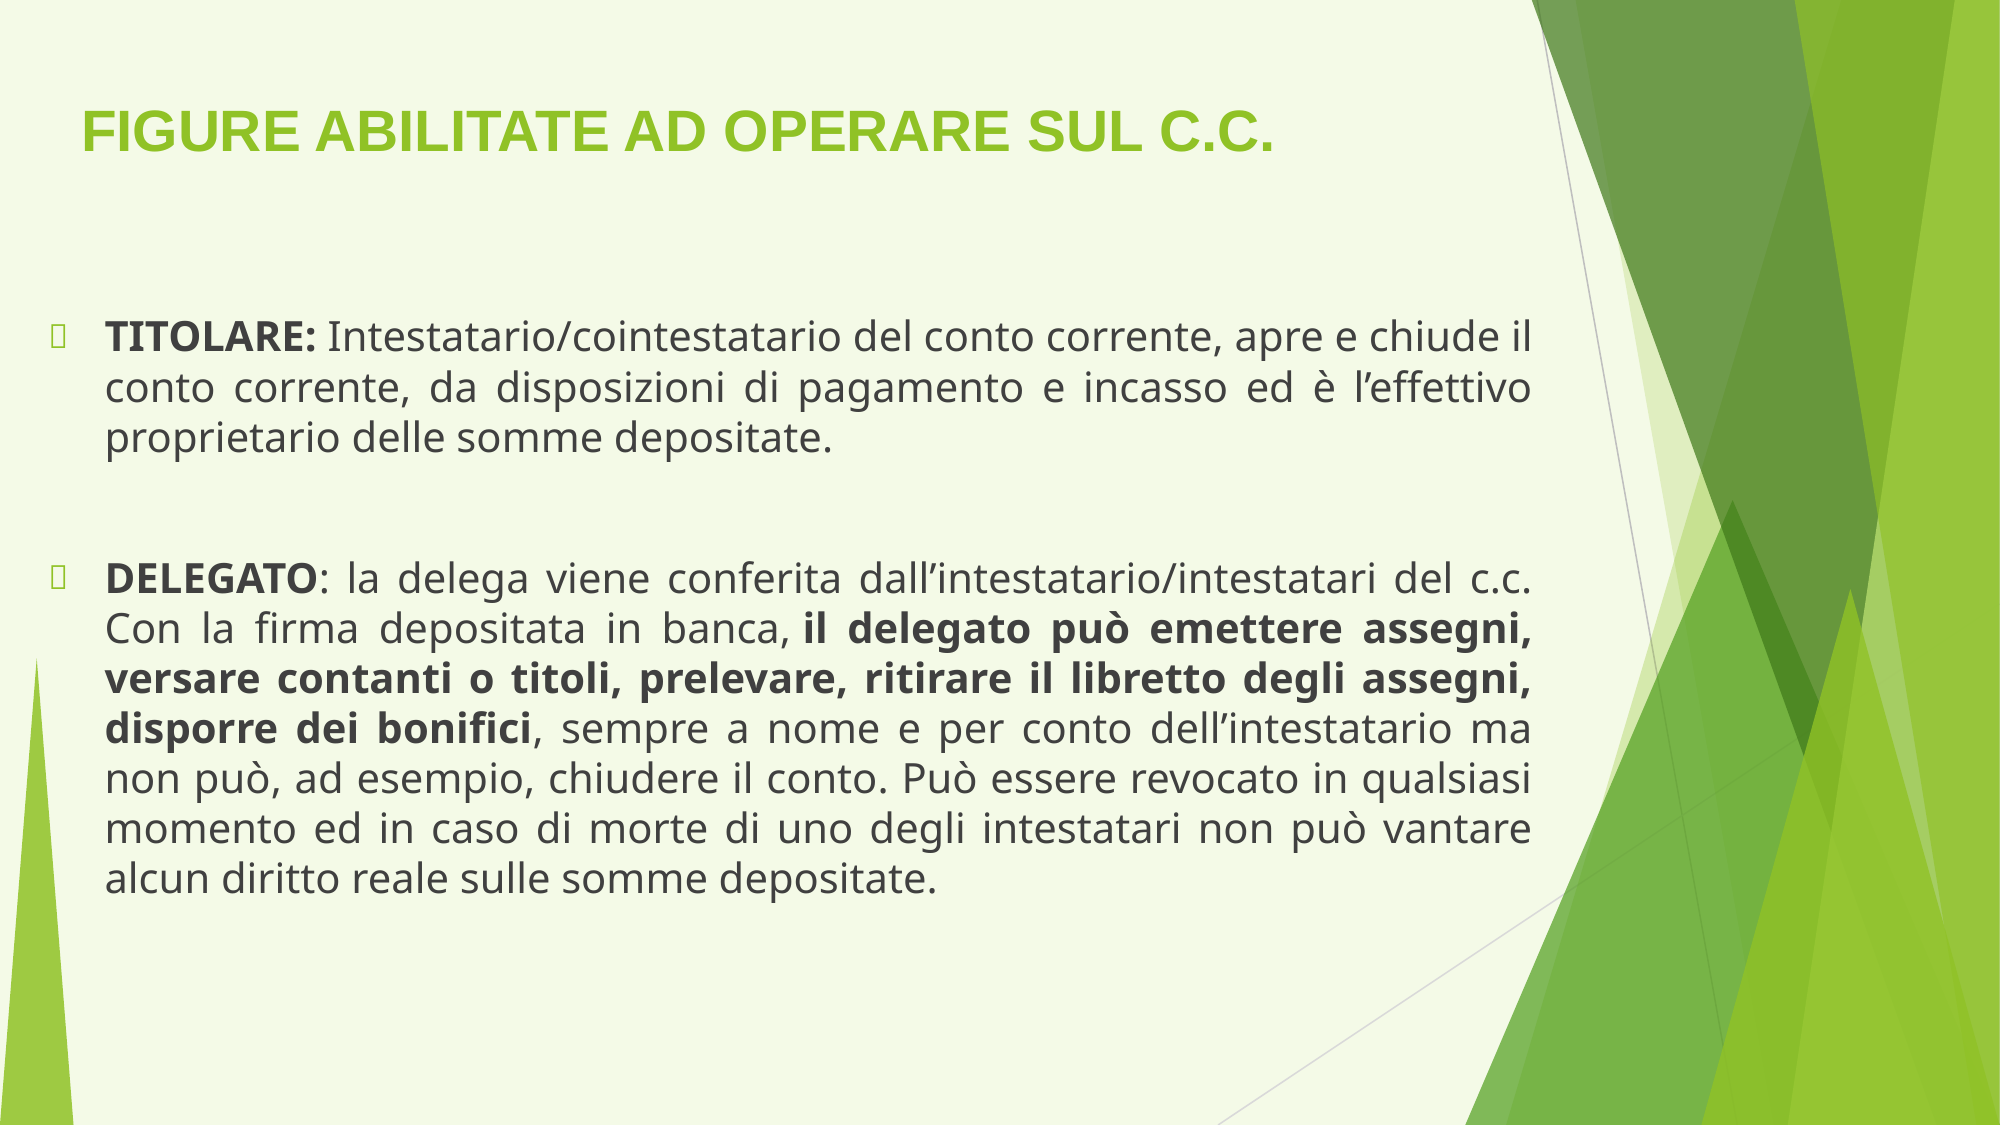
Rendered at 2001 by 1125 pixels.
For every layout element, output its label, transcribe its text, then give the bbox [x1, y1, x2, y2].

title FIGURE ABILITATE AD OPERARE SUL C.C. [66, 86, 1477, 302]
list TITOLARE: Intestatario/cointestatario del conto corrente, apre e chiude il conto corrente, da disposizioni di pagamento e incasso ed è l’effettivo proprietario delle somme depositate. DELEGATO: la delega viene conferita dall’intestatario/intestatari del c.c. Con la firma depositata in banca, il delegato può emettere assegni, versare contanti o titoli, prelevare, ritirare il libretto degli assegni, disporre dei bonifici, sempre a nome e per conto dell’intestatario ma non può, ad esempio, chiudere il conto. Può essere revocato in qualsiasi momento ed in caso di morte di uno degli intestatari non può vantare alcun diritto reale sulle somme depositate. [33, 302, 1548, 1017]
